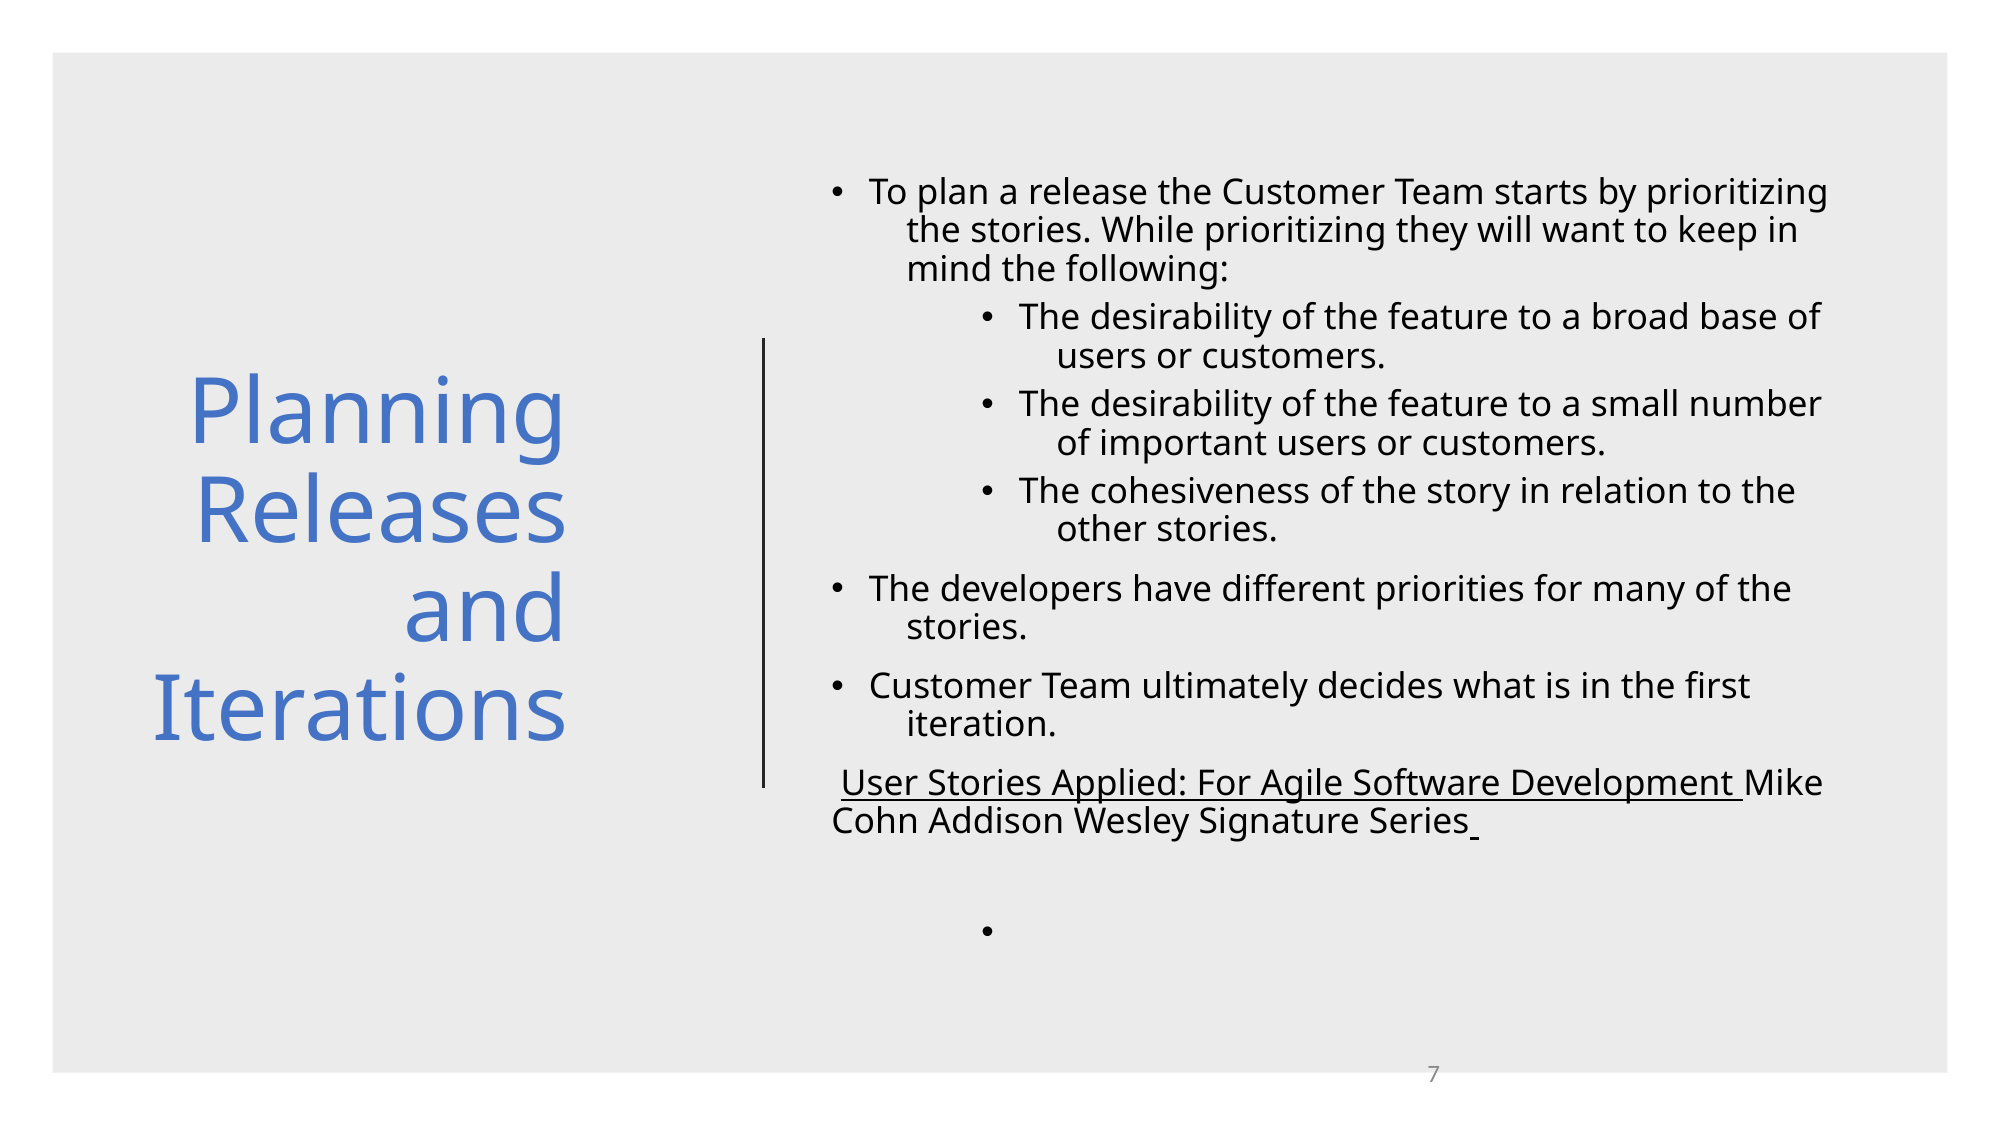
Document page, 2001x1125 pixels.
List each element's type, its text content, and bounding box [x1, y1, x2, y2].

text_box 7 [1412, 1042, 1863, 1103]
title Planning Releases and Iterations [137, 158, 711, 967]
text_box [53, 53, 1947, 1073]
list To plan a release the Customer Team starts by prioritizing the stories. While prioritizing they will want to keep in mind the following: The desirability of the feature to a broad base of users or customers. The desirability of the feature to a small number of important users or customers. The cohesiveness of the story in relation to the other stories. The developers have different priorities for many of the stories. Customer Team ultimately decides what is in the first iteration. User Stories Applied: For Agile Software Development Mike Cohn Addison Wesley Signature Series [816, 158, 1863, 967]
